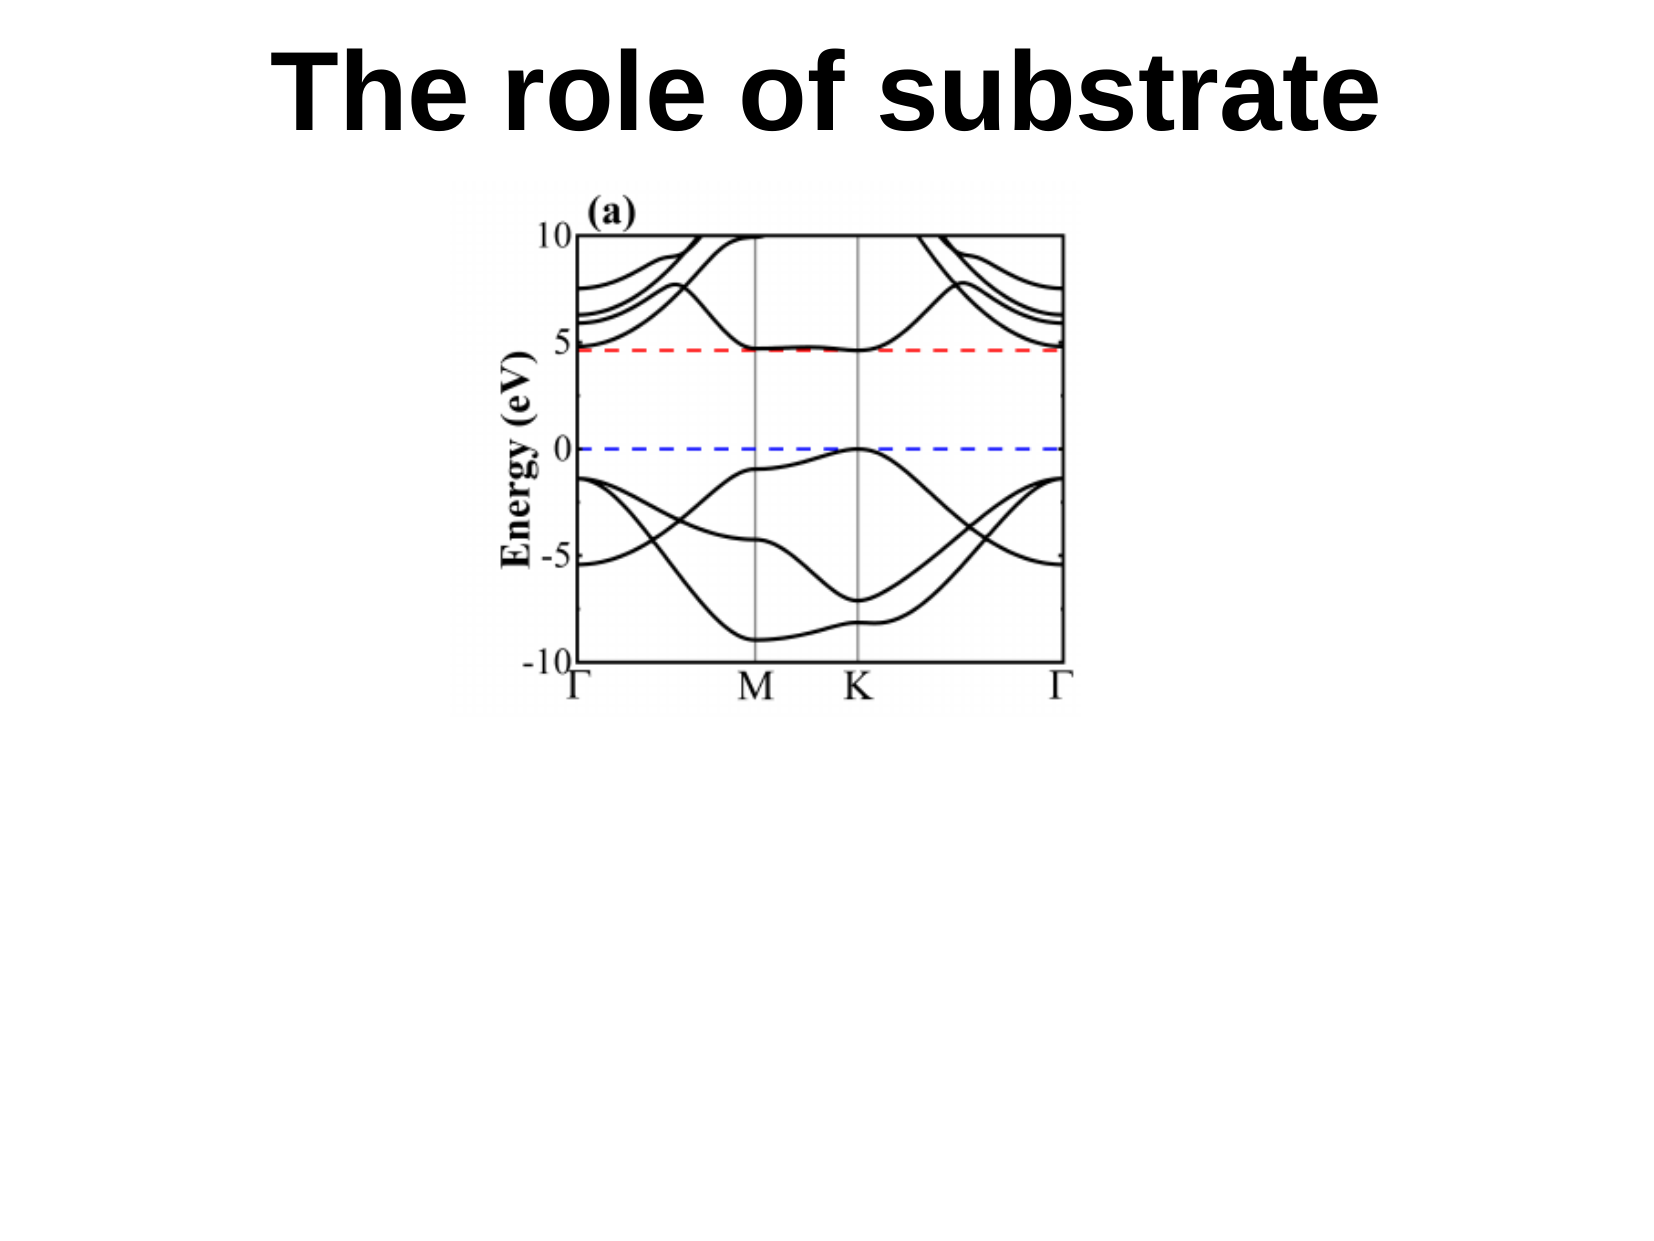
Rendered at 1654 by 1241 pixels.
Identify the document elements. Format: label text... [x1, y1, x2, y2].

title The role of substrate [82, 0, 1571, 196]
picture [450, 179, 1081, 727]
